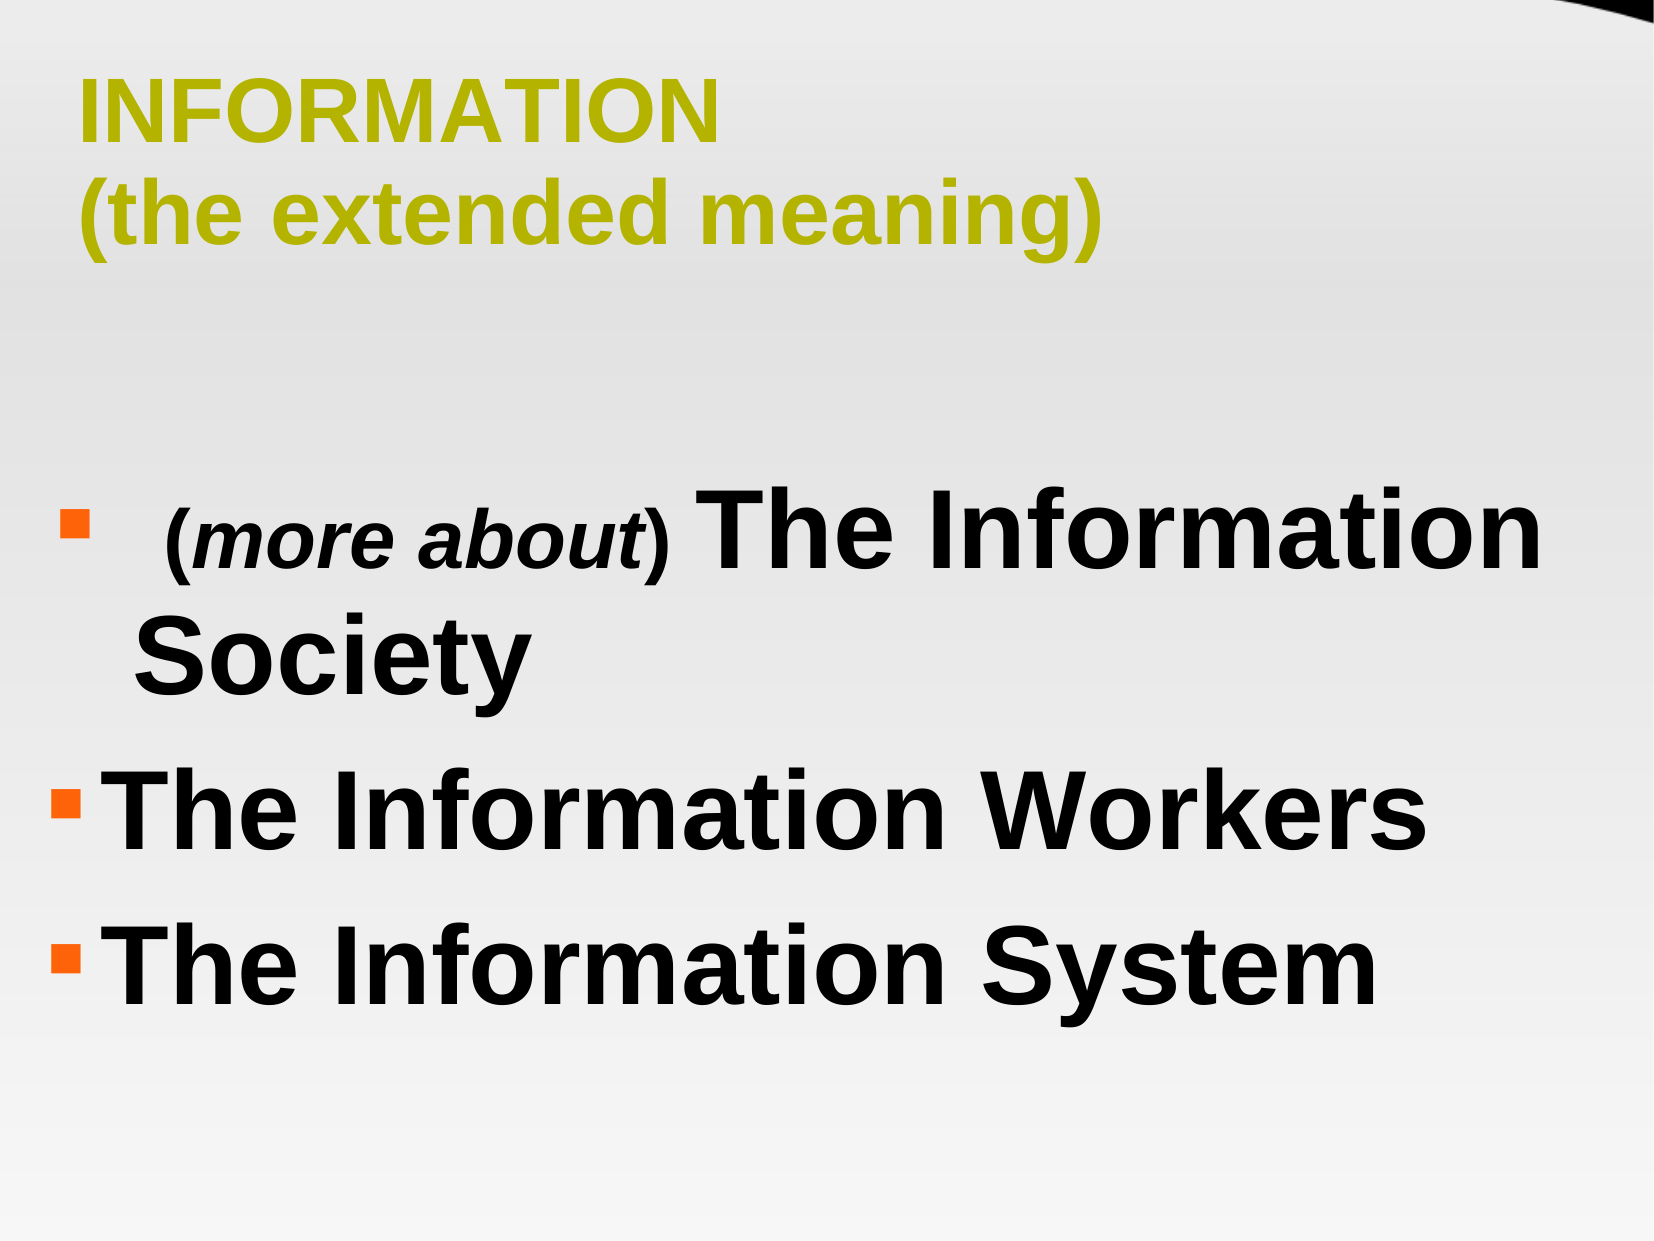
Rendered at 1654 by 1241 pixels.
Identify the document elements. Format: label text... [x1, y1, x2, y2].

title INFORMATION (the extended meaning) [77, 59, 1565, 265]
list (more about) The Information Society The Information Workers The Information System [29, 467, 1625, 1029]
picture [0, 0, 1654, 1241]
